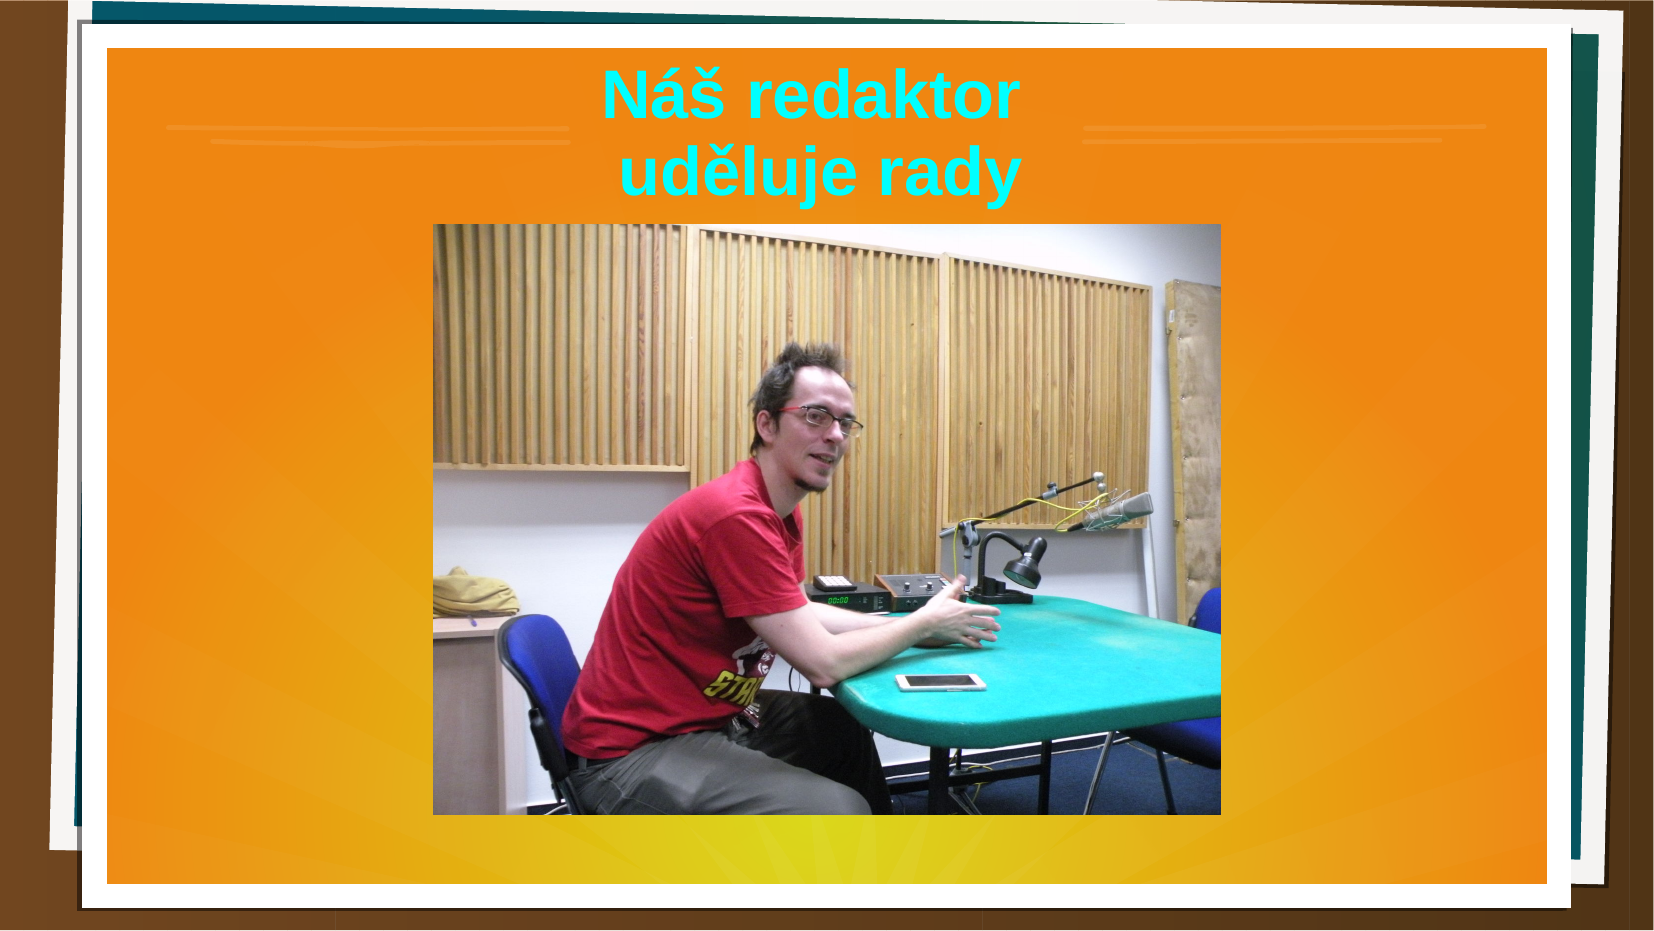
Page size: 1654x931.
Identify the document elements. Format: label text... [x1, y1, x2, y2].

title Náš redaktor uděluje rady [425, 56, 1217, 210]
picture [433, 224, 1221, 815]
